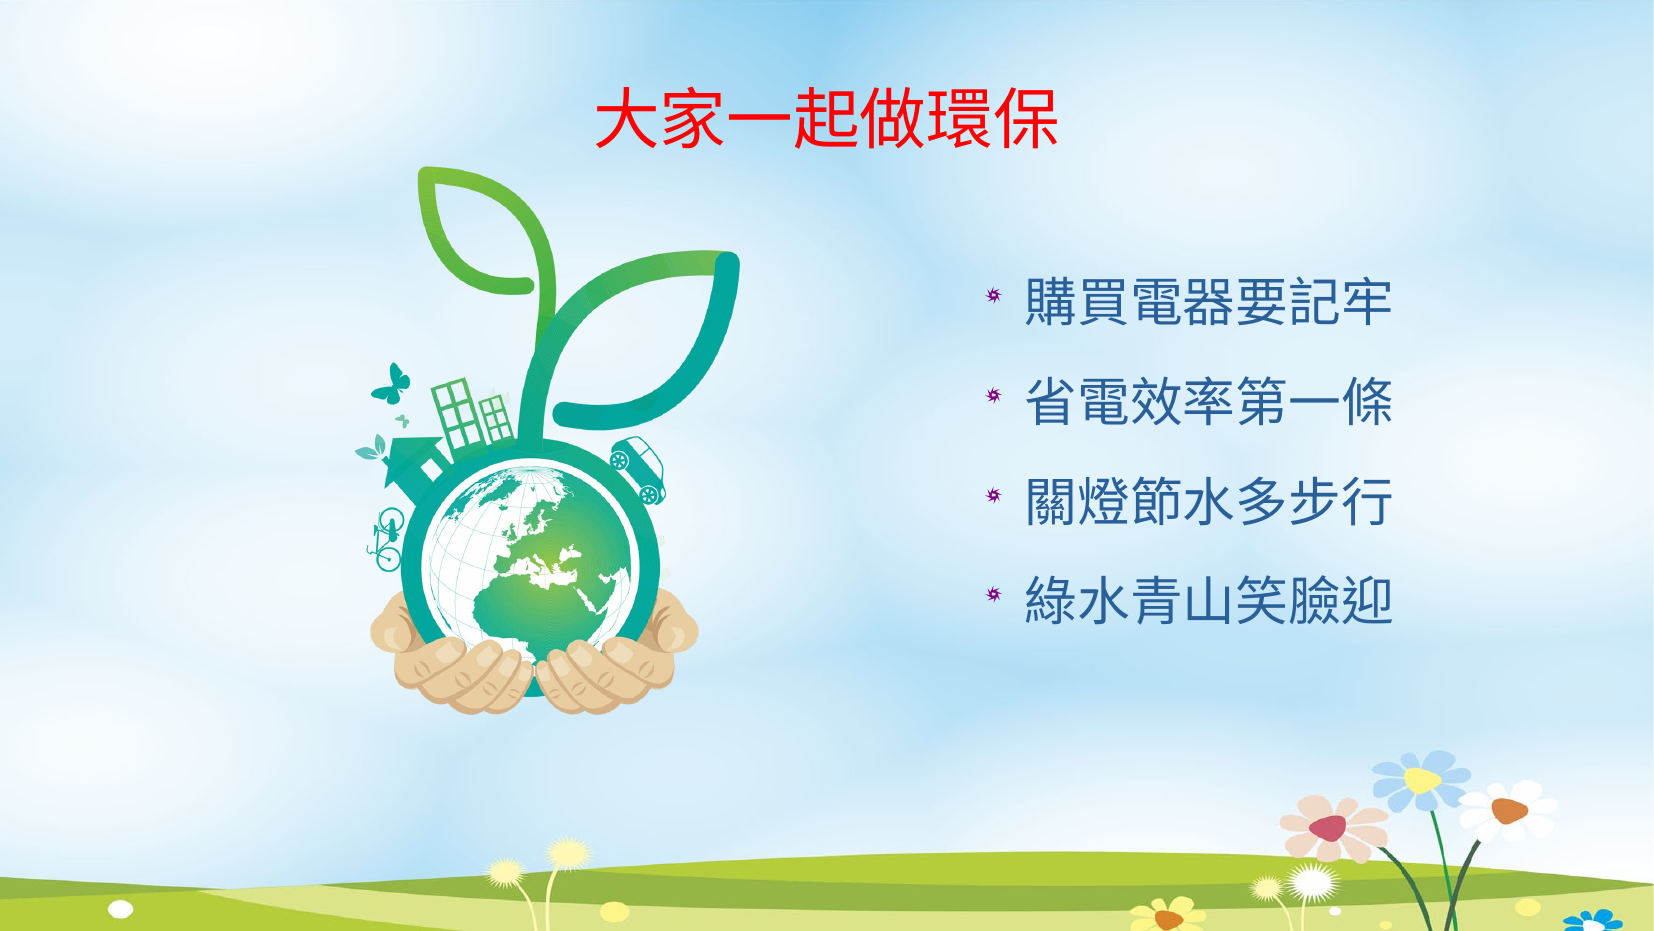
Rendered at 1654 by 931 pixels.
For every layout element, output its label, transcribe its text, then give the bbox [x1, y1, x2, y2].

list 購買電器要記牢 省電效率第一條 關燈節水多步行 綠水青山笑臉迎 [968, 260, 1506, 645]
title 大家一起做環保 [82, 37, 1571, 193]
picture [0, 0, 1654, 931]
